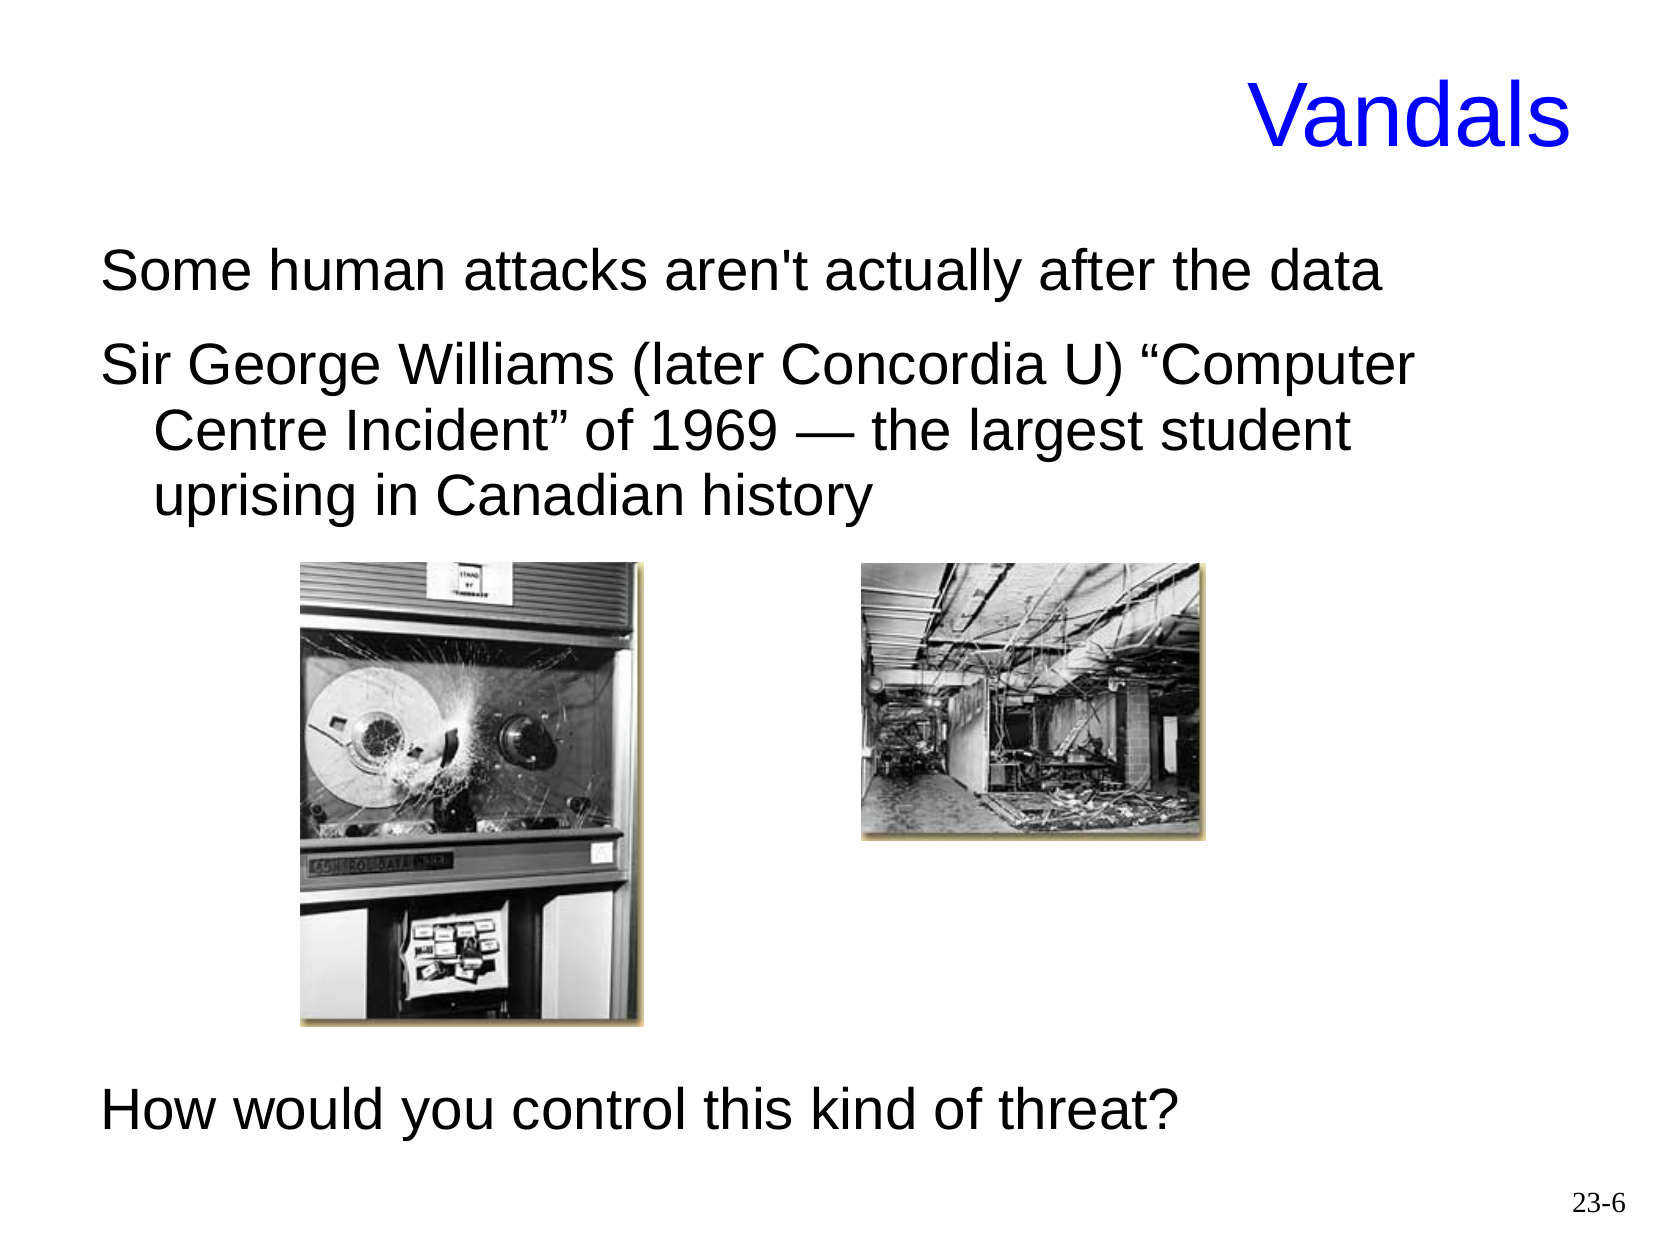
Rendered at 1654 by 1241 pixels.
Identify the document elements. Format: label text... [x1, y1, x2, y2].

picture [861, 563, 1206, 841]
list Some human attacks aren't actually after the data Sir George Williams (later Concordia U) “Computer Centre Incident” of 1969 — the largest student uprising in Canadian history How would you control this kind of threat? [82, 237, 1571, 1156]
picture [300, 562, 644, 1027]
title Vandals [84, 18, 1573, 211]
